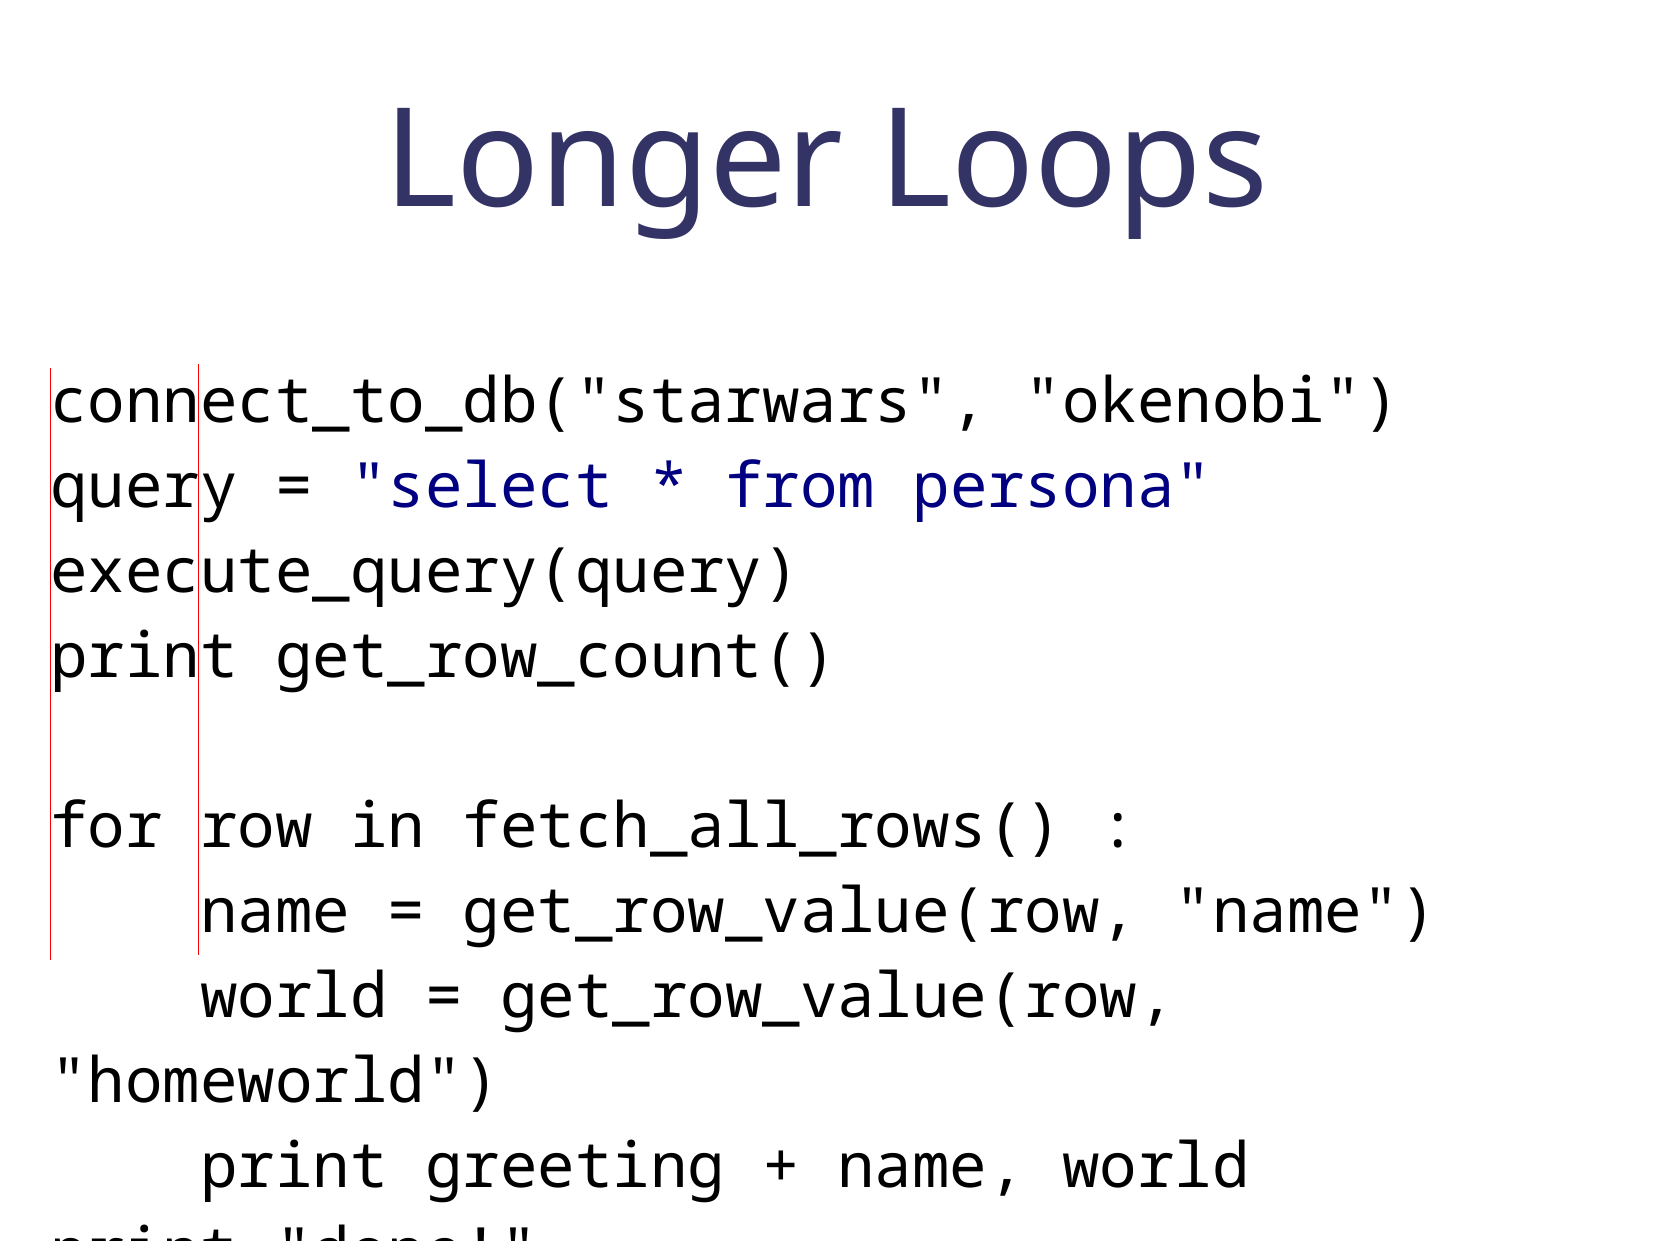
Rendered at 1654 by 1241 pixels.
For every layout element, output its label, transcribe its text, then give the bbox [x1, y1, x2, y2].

subtitle connect_to_db("starwars", "okenobi") query = "select * from persona" execute_query(query) print get_row_count() for row in fetch_all_rows() : name = get_row_value(row, "name") world = get_row_value(row, "homeworld") print greeting + name, world print "done!" [50, 356, 1654, 1118]
title Longer Loops [82, 56, 1571, 250]
